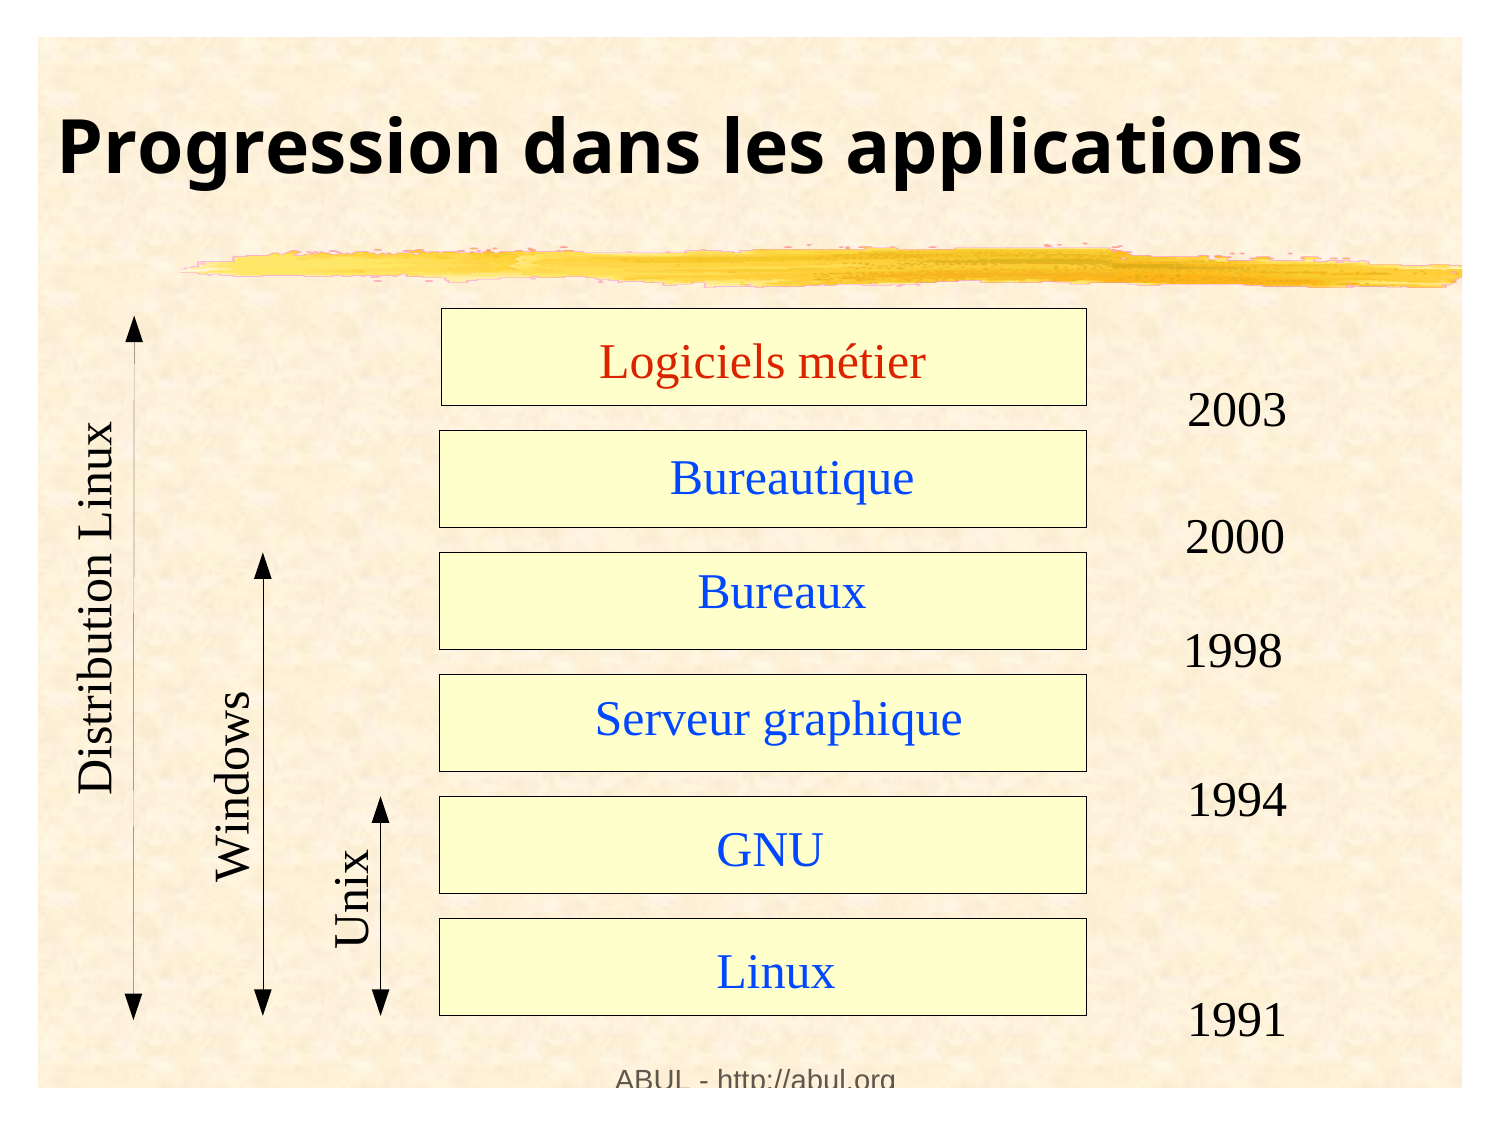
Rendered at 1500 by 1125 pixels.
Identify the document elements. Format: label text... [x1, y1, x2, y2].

text_box Logiciels métier [587, 334, 990, 404]
picture [618, 1084, 630, 1088]
text_box 2003 [1175, 381, 1301, 451]
text_box Serveur graphique [536, 690, 1010, 761]
text_box [439, 796, 1087, 894]
picture [37, 37, 1463, 1088]
title Progression dans les applications [56, 37, 1463, 251]
picture [858, 1076, 866, 1088]
text_box Unix [323, 813, 439, 961]
text_box 2000 [1173, 508, 1298, 578]
picture [794, 1082, 801, 1088]
picture [883, 1076, 891, 1088]
text_box BureauxB [439, 552, 1087, 650]
text_box Bureautique [439, 430, 1087, 528]
text_box Bureautique [601, 449, 972, 521]
text_box [441, 308, 1087, 406]
picture [811, 1076, 818, 1088]
text_box 1994 [1175, 771, 1301, 842]
text_box GNU [704, 822, 867, 892]
text_box [439, 918, 1087, 1016]
text_box Windows [204, 651, 274, 895]
text_box Distribution Linux [66, 378, 134, 808]
picture [754, 1076, 761, 1088]
text_box 1991 [1175, 991, 1301, 1061]
picture [639, 1081, 649, 1088]
text_box [439, 674, 1087, 772]
picture [639, 1072, 648, 1078]
picture [722, 1076, 729, 1088]
text_box Linux [704, 944, 842, 1014]
picture [620, 1073, 627, 1082]
picture [738, 1076, 743, 1088]
text_box Bureaux [591, 564, 962, 636]
text_box 1998 [1171, 623, 1296, 693]
